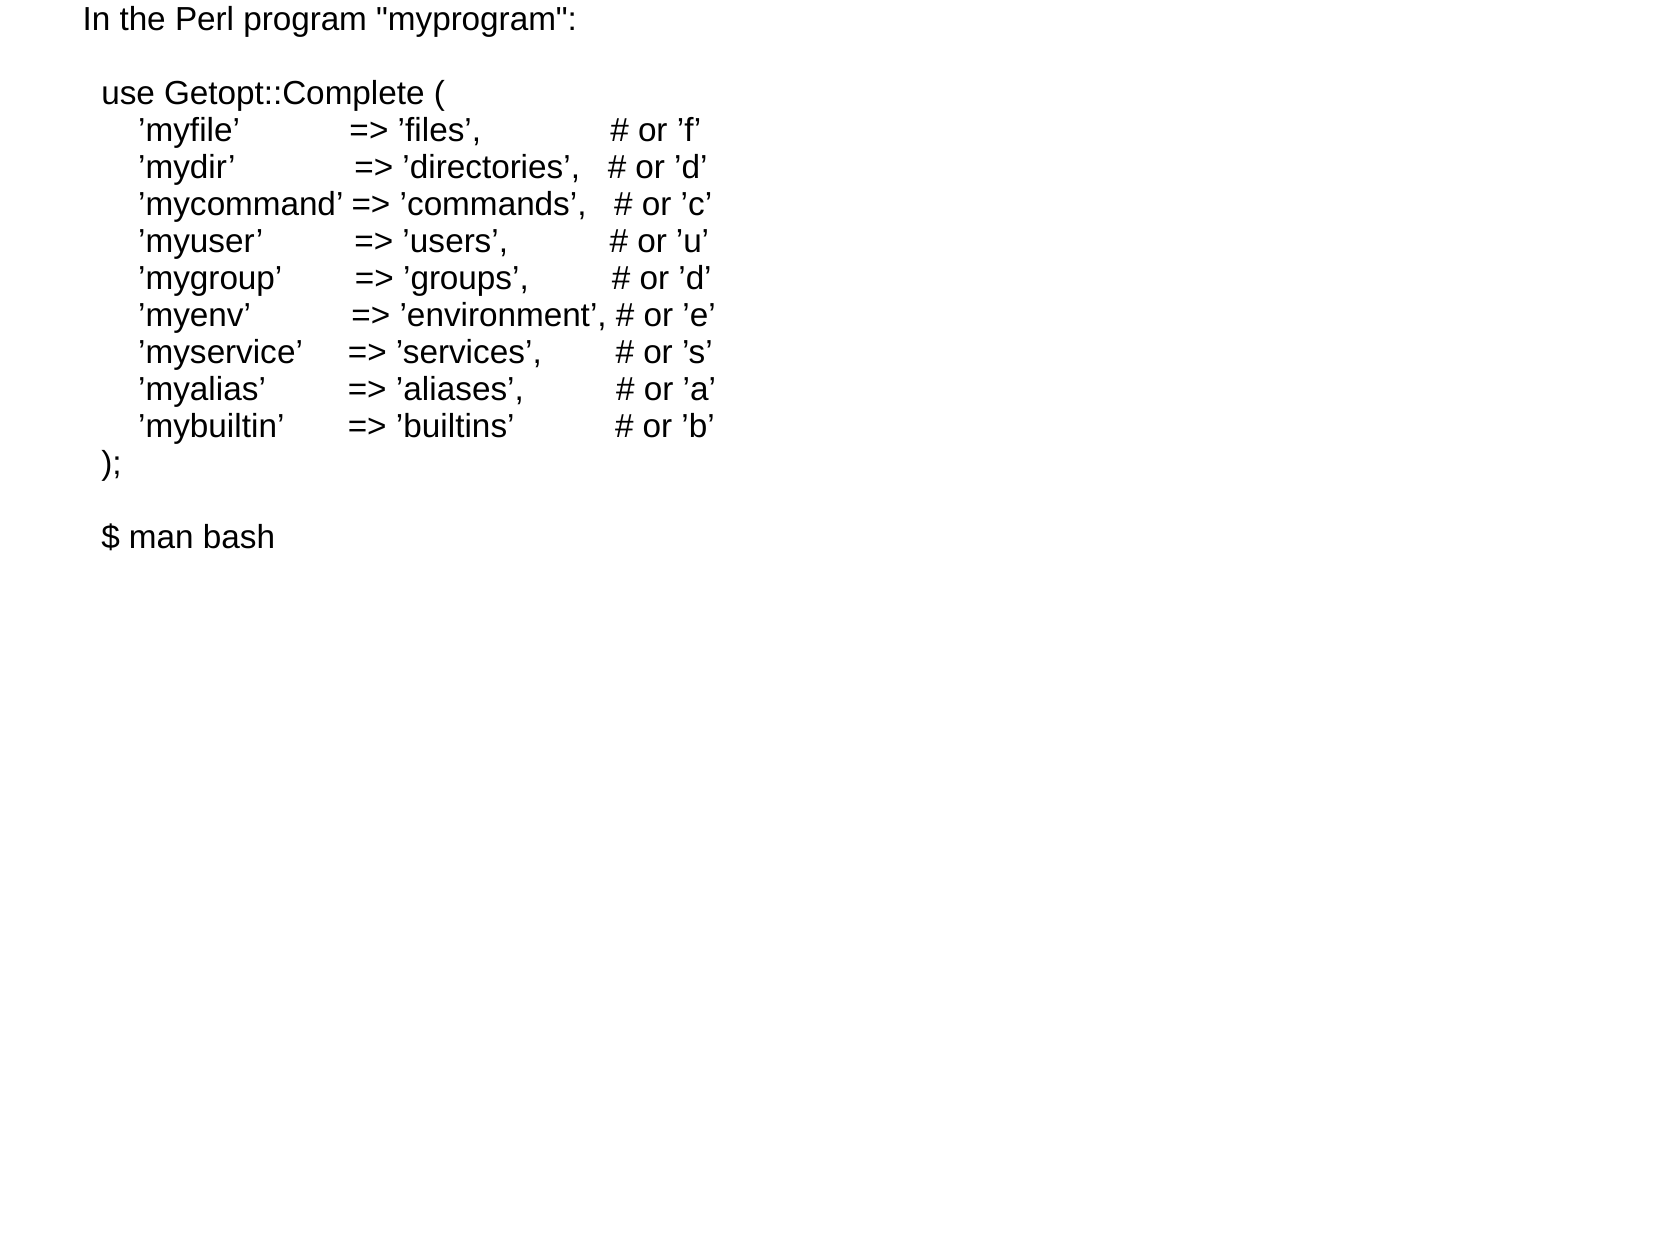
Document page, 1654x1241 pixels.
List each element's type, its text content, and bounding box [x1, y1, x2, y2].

subtitle In the Perl program "myprogram": use Getopt::Complete ( ’myfile’ => ’files’, # or ’f’ ’mydir’ => ’directories’, # or ’d’ ’mycommand’ => ’commands’, # or ’c’ ’myuser’ => ’users’, # or ’u’ ’mygroup’ => ’groups’, # or ’d’ ’myenv’ => ’environment’, # or ’e’ ’myservice’ => ’services’, # or ’s’ ’myalias’ => ’aliases’, # or ’a’ ’mybuiltin’ => ’builtins’ # or ’b’ ); $ man bash [82, 0, 1571, 1060]
